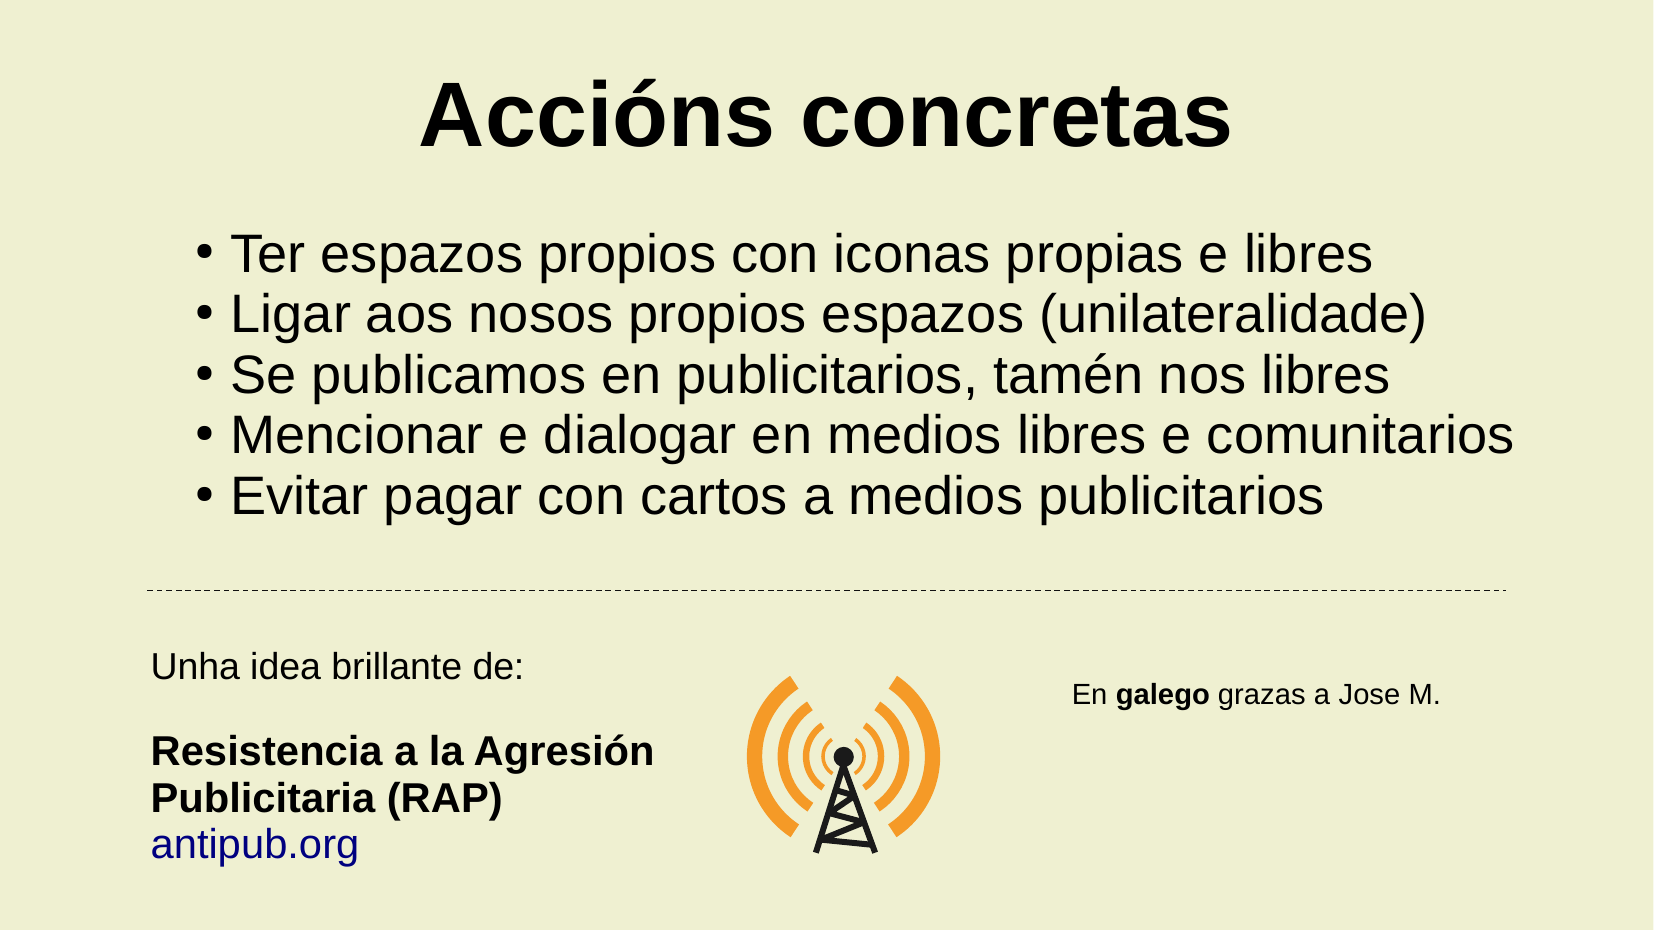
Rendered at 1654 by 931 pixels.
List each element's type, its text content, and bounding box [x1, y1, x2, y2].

text_box En galego grazas a Jose M. [1057, 637, 1565, 737]
title Accións concretas [82, 37, 1571, 193]
text_box Resistencia a la Agresión Publicitaria (RAP) antipub.org [135, 720, 680, 922]
picture [726, 639, 961, 875]
subtitle Ter espazos propios con iconas propias e libres Ligar aos nosos propios espazos (unilateralidade) Se publicamos en publicitarios, tamén nos libres Mencionar e dialogar en medios libres e comunitarios Evitar pagar con cartos a medios publicitarios [194, 192, 1542, 557]
text_box Unha idea brillante de: [135, 637, 550, 695]
